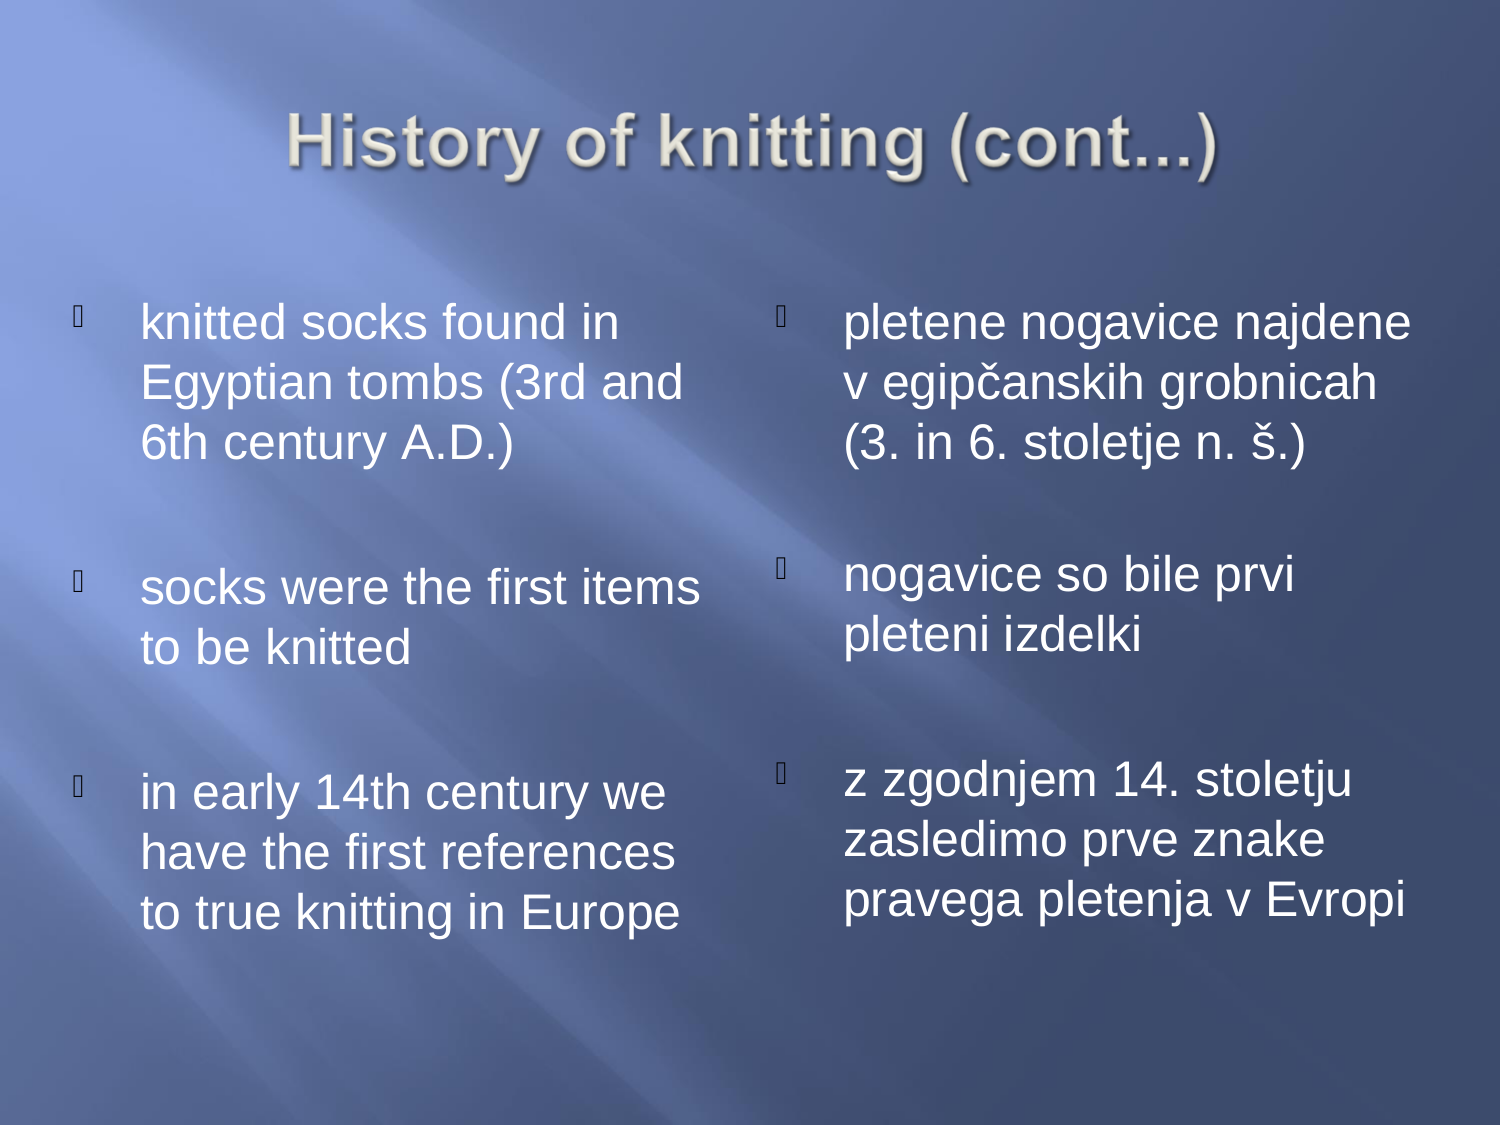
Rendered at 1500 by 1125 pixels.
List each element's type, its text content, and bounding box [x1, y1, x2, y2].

list knitted socks found in Egyptian tombs (3rd and 6th century A.D.) socks were the first items to be knitted in early 14th century we have the first references to true knitting in Europe [35, 282, 727, 1125]
picture [0, 0, 1500, 1125]
list pletene nogavice najdene v egipčanskih grobnicah (3. in 6. stoletje n. š.) nogavice so bile prvi pleteni izdelki z zgodnjem 14. stoletju zasledimo prve znake pravega pletenja v Evropi [738, 281, 1442, 1125]
